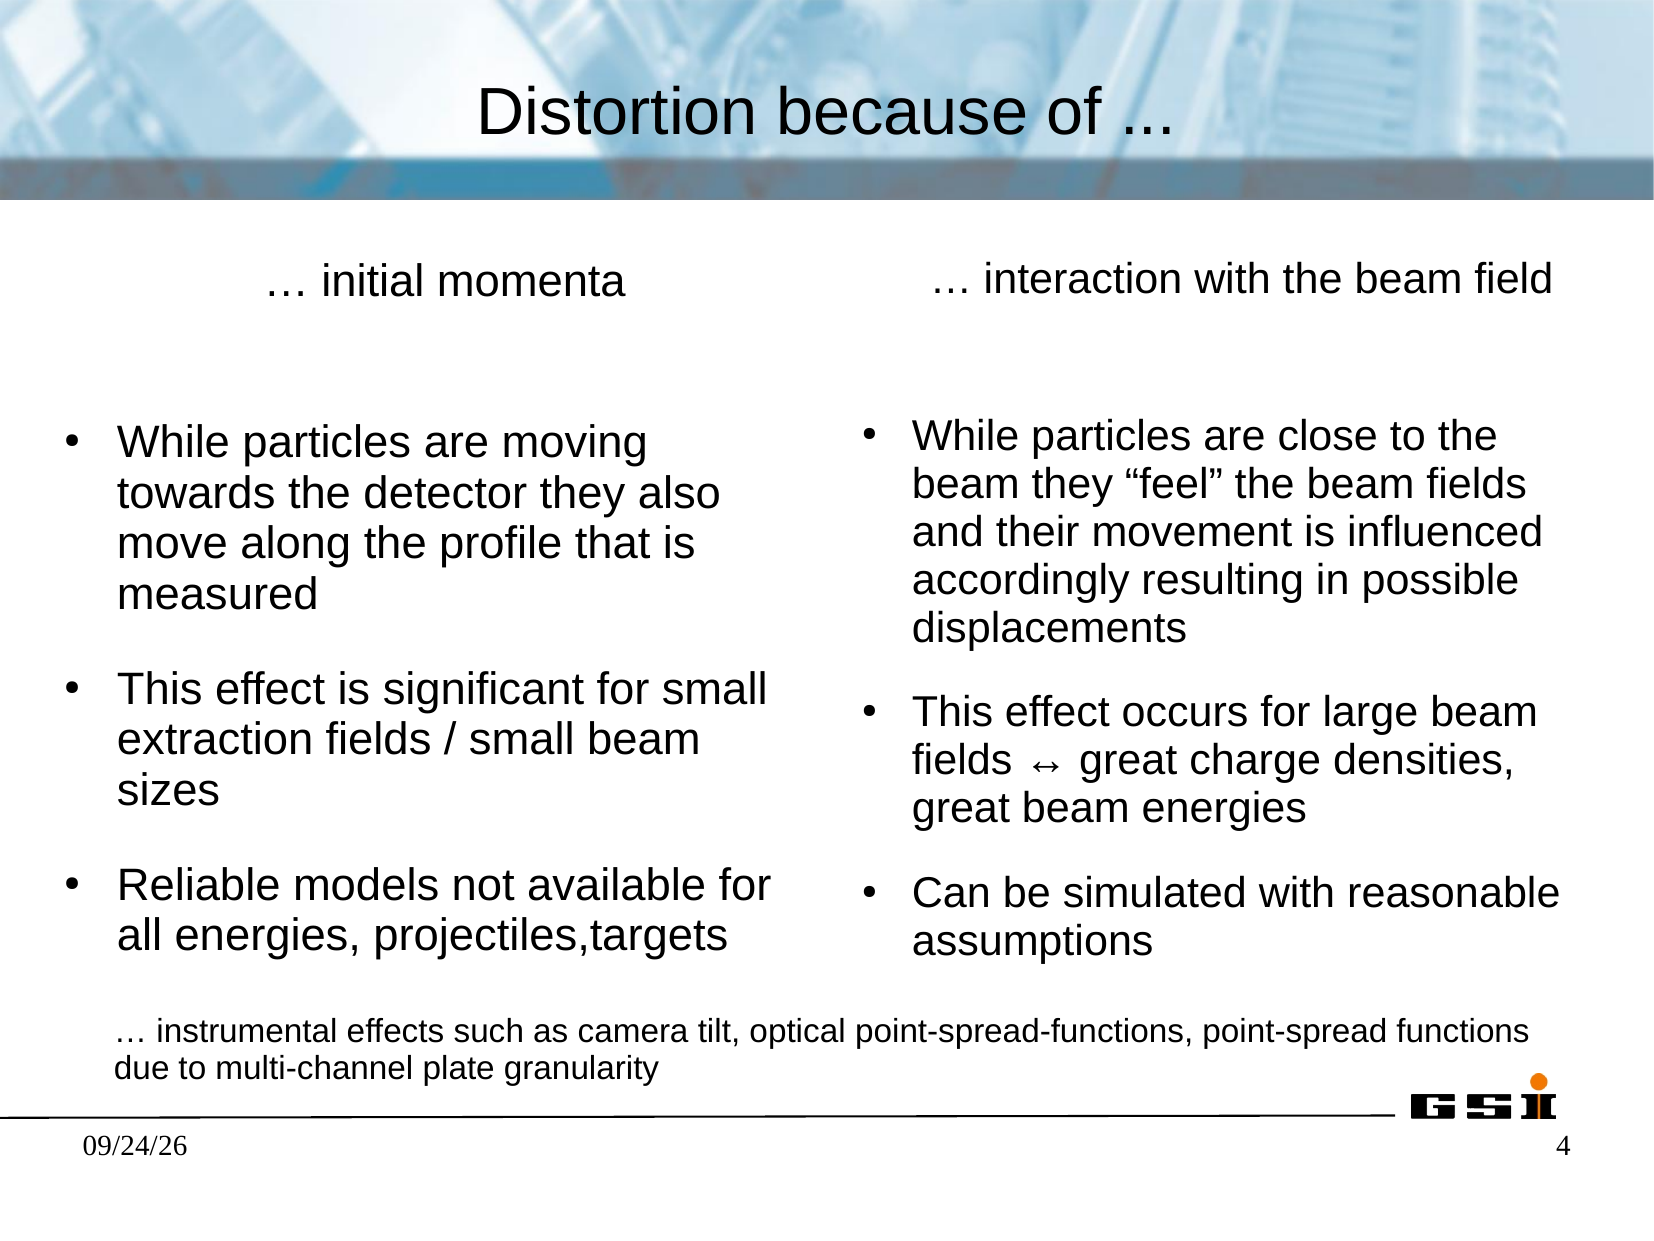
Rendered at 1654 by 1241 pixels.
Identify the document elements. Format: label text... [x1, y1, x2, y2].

text_box … instrumental effects such as camera tilt, optical point-spread-functions, point-spread functions due to multi-channel plate granularity [99, 1005, 1576, 1136]
title Distortion because of ... [82, 8, 1571, 216]
picture [0, 0, 1654, 200]
list … initial momenta While particles are moving towards the detector they also move along the profile that is measured This effect is significant for small extraction fields / small beam sizes Reliable models not available for all energies, projectiles,targets [46, 255, 773, 975]
list … interaction with the beam field While particles are close to the beam they “feel” the beam fields and their movement is influenced accordingly resulting in possible displacements This effect occurs for large beam fields ↔ great charge densities, great beam energies Can be simulated with reasonable assumptions [845, 254, 1572, 974]
